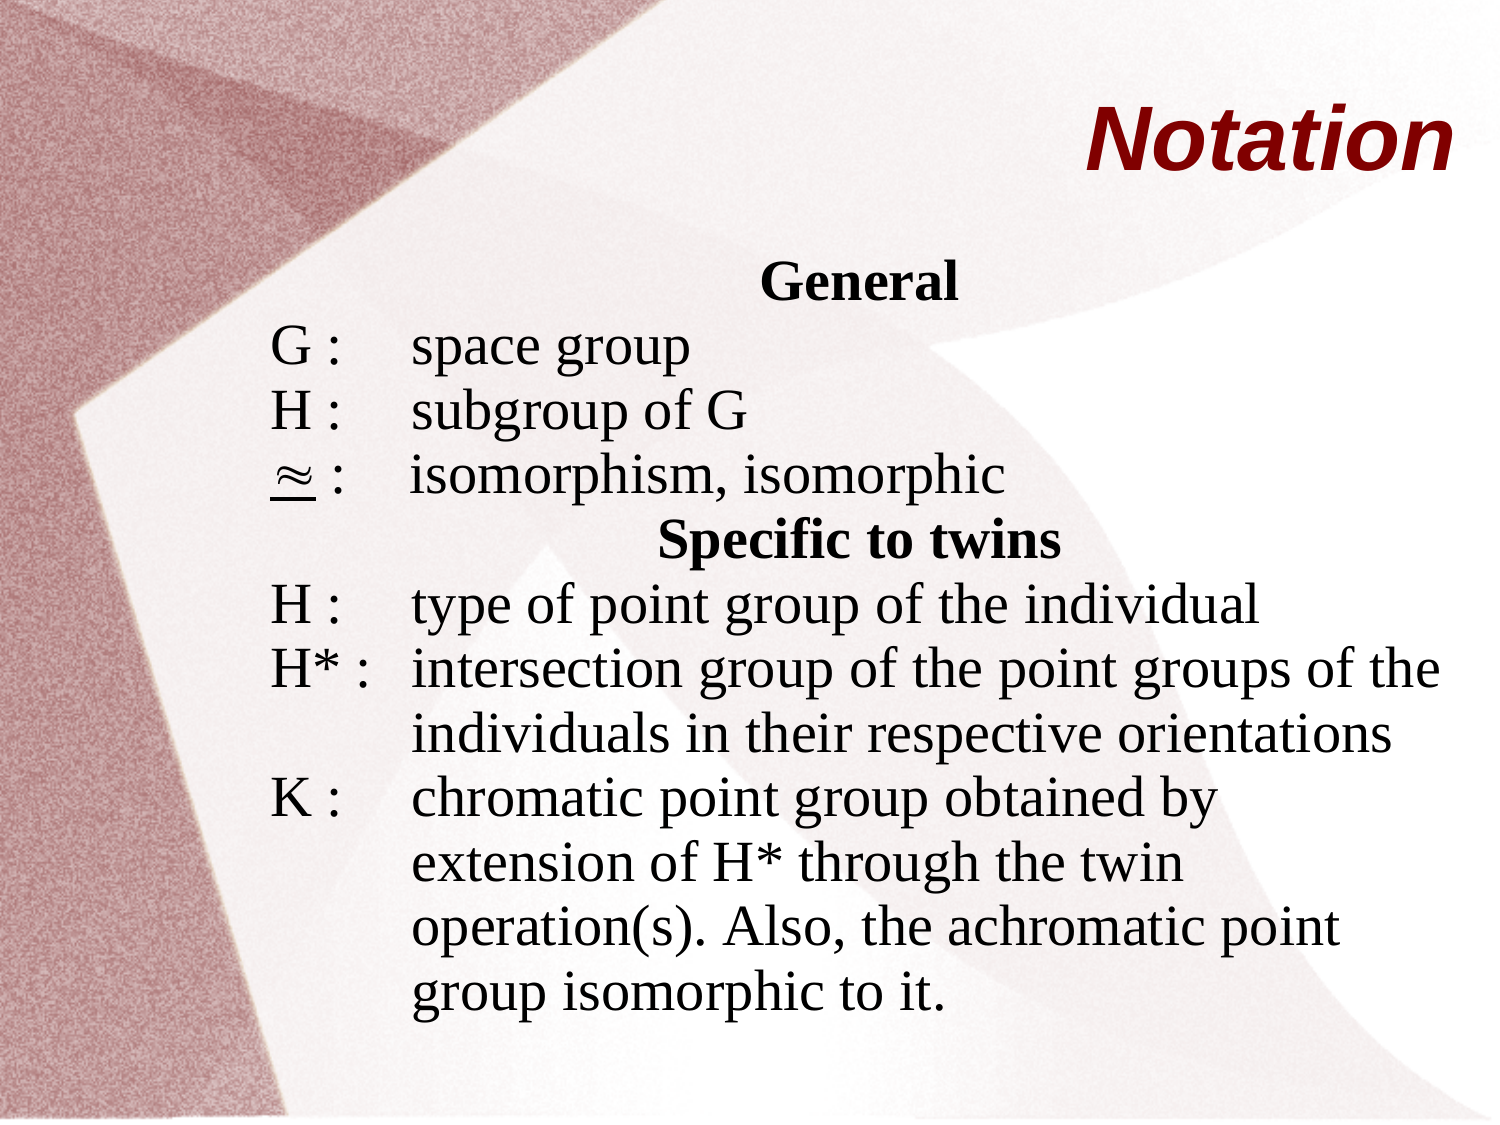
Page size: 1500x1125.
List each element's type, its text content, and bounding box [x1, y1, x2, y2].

picture [0, 0, 1500, 1125]
text_box General G : space group H : subgroup of G  : isomorphism, isomorphic Specific to twins H : type of point group of the individual H* : intersection group of the point groups of the individuals in their respective orientations K : chromatic point group obtained by extension of H* through the twin operation(s). Also, the achromatic point group isomorphic to it. [255, 240, 1465, 1049]
title Notation [541, 52, 1458, 226]
